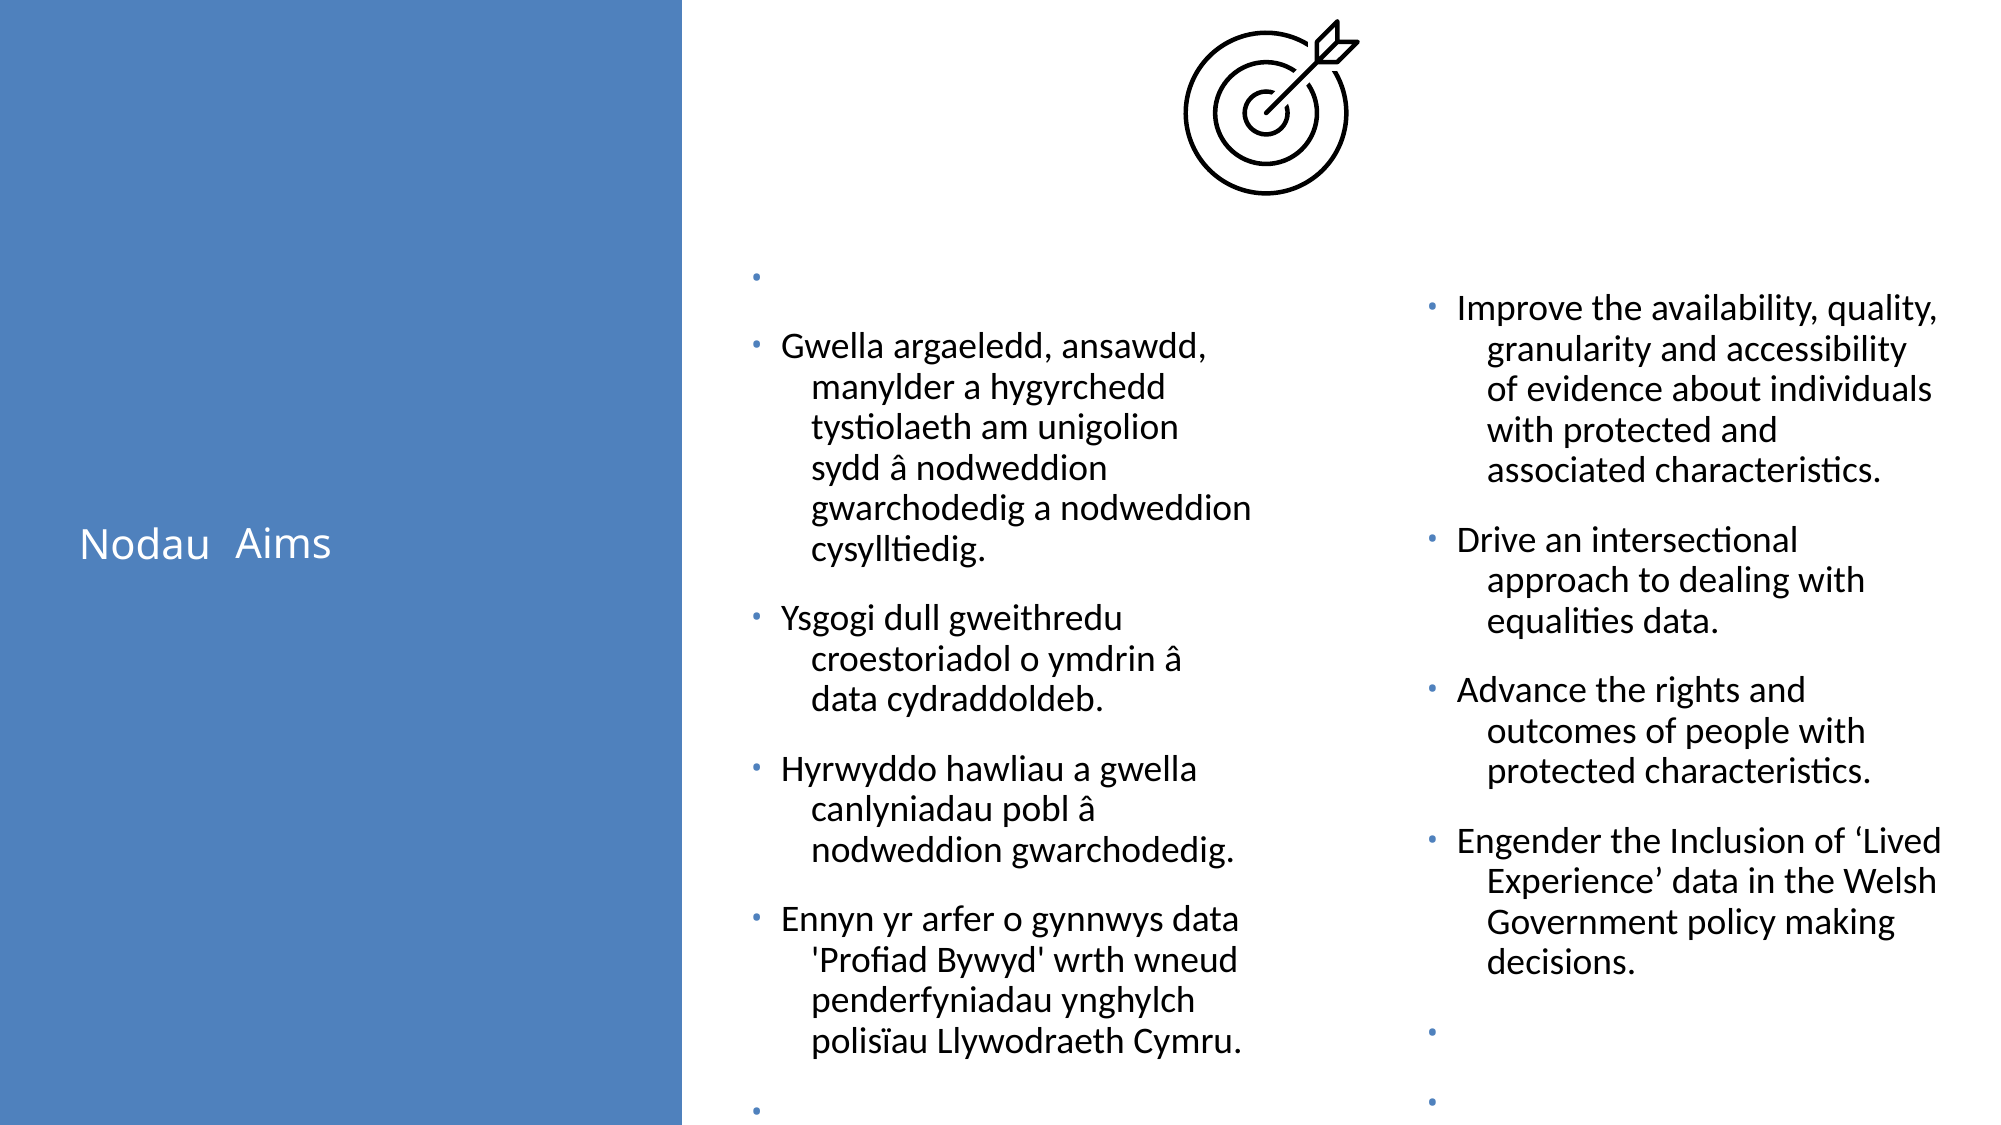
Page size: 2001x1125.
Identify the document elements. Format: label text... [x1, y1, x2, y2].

title Aims [220, 502, 387, 588]
text_box Nodau [63, 503, 230, 588]
picture [1159, 0, 1380, 220]
text_box [0, 0, 2000, 1125]
list Improve the availability, quality, granularity and accessibility of evidence about individuals with protected and associated characteristics. Drive an intersectional approach to dealing with equalities data. Advance the rights and outcomes of people with protected characteristics. Engender the Inclusion of ‘Lived Experience’ data in the Welsh Government policy making decisions. [1396, 206, 1959, 1064]
text_box Gwella argaeledd, ansawdd, manylder a hygyrchedd tystiolaeth am unigolion sydd â nodweddion gwarchodedig a nodweddion cysylltiedig. Ysgogi dull gweithredu croestoriadol o ymdrin â data cydraddoldeb. Hyrwyddo hawliau a gwella canlyniadau pobl â nodweddion gwarchodedig. Ennyn yr arfer o gynnwys data 'Profiad Bywyd' wrth wneud penderfyniadau ynghylch polisïau Llywodraeth Cymru. [721, 174, 1270, 1063]
